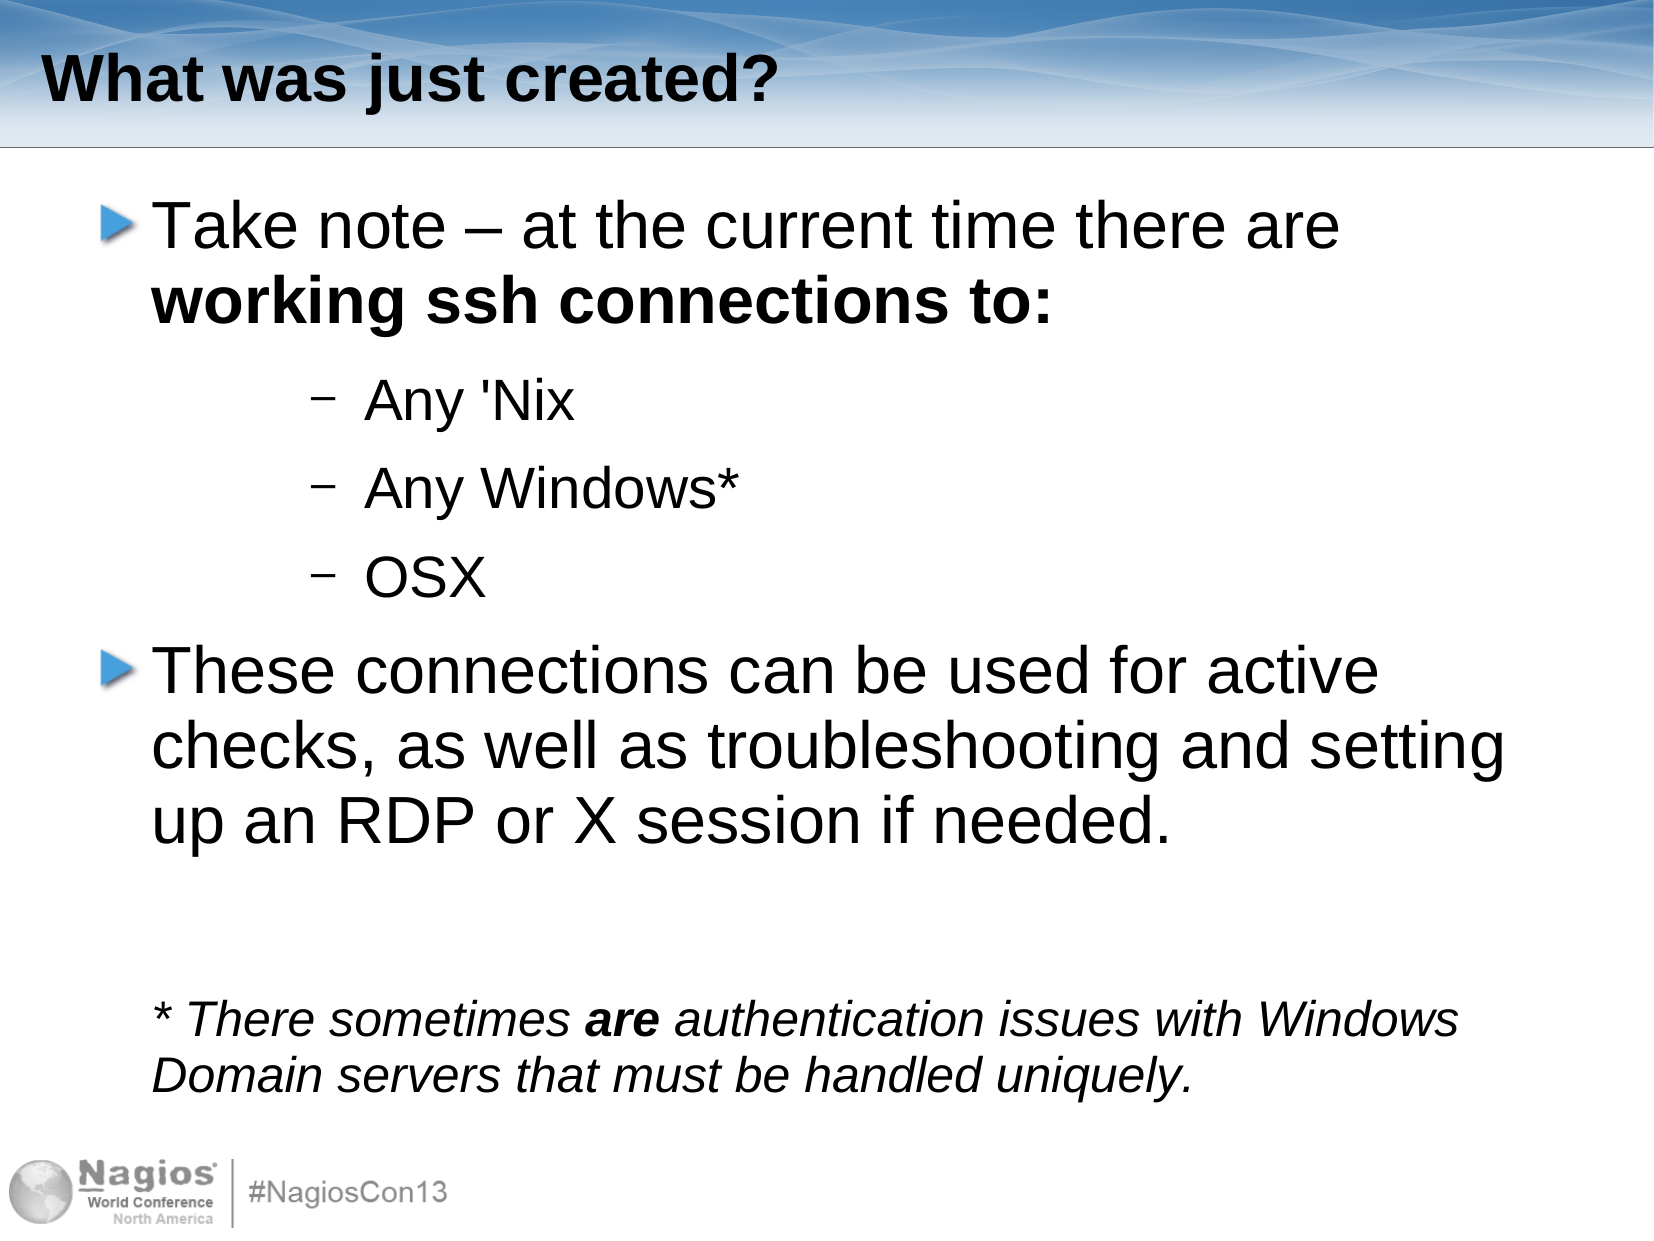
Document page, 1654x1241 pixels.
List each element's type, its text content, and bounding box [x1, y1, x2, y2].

list Take note – at the current time there are working ssh connections to: Any 'Nix Any Windows* OSX These connections can be used for active checks, as well as troubleshooting and setting up an RDP or X session if needed. * There sometimes are authentication issues with Windows Domain servers that must be handled uniquely. [80, 188, 1569, 1104]
title What was just created? [41, 29, 1248, 127]
picture [9, 1159, 453, 1228]
picture [0, 0, 1654, 147]
